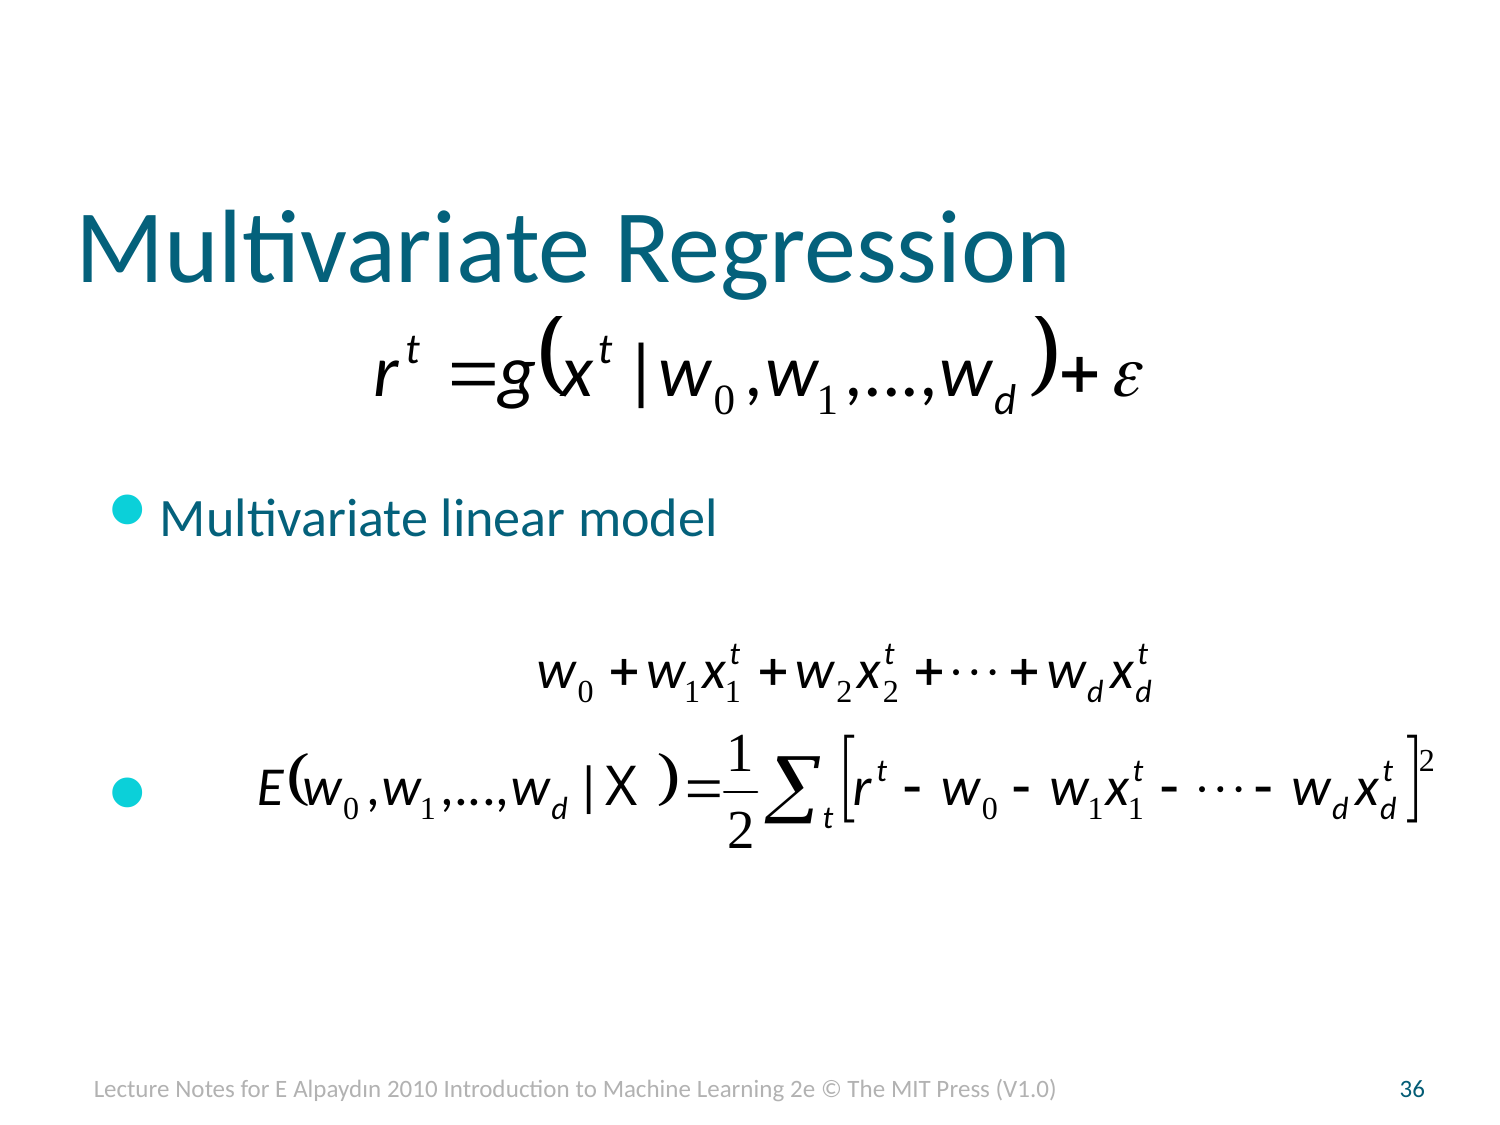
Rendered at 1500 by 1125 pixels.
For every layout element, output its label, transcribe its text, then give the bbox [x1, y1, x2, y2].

chart [363, 316, 1165, 421]
chart [250, 630, 1444, 859]
list Multivariate linear model [93, 421, 1444, 1060]
title Multivariate Regression [75, 115, 1425, 303]
footer Lecture Notes for E Alpaydın 2010 Introduction to Machine Learning 2e © The MIT Press (V1.0) [93, 1042, 1254, 1103]
slide_number <number> [1299, 1060, 1425, 1103]
